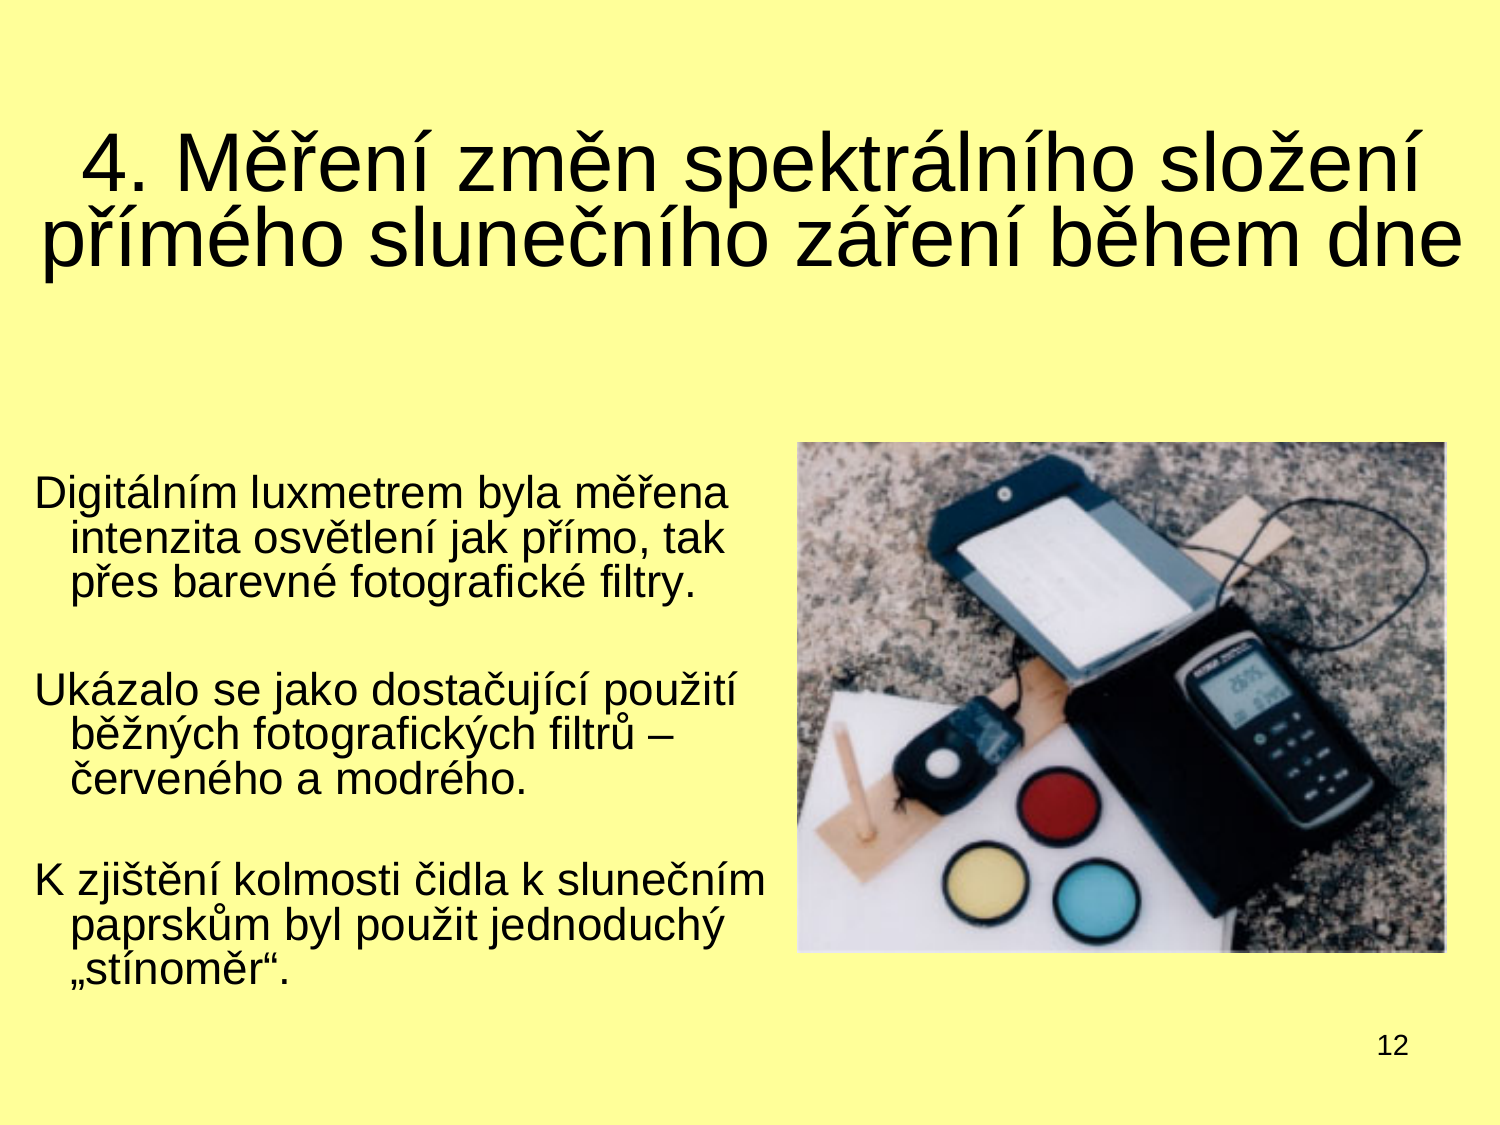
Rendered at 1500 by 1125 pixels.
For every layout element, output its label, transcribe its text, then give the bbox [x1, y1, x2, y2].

subtitle Digitálním luxmetrem byla měřena intenzita osvětlení jak přímo, tak přes barevné fotografické filtry. Ukázalo se jako dostačující použití běžných fotografických filtrů – červeného a modrého. K zjištění kolmosti čidla k slunečním paprskům byl použit jednoduchý „stínoměr“. [0, 436, 798, 1031]
text_box 4. Měření změn spektrálního složení přímého slunečního záření během dne [29, 29, 1477, 384]
picture [798, 442, 1447, 953]
